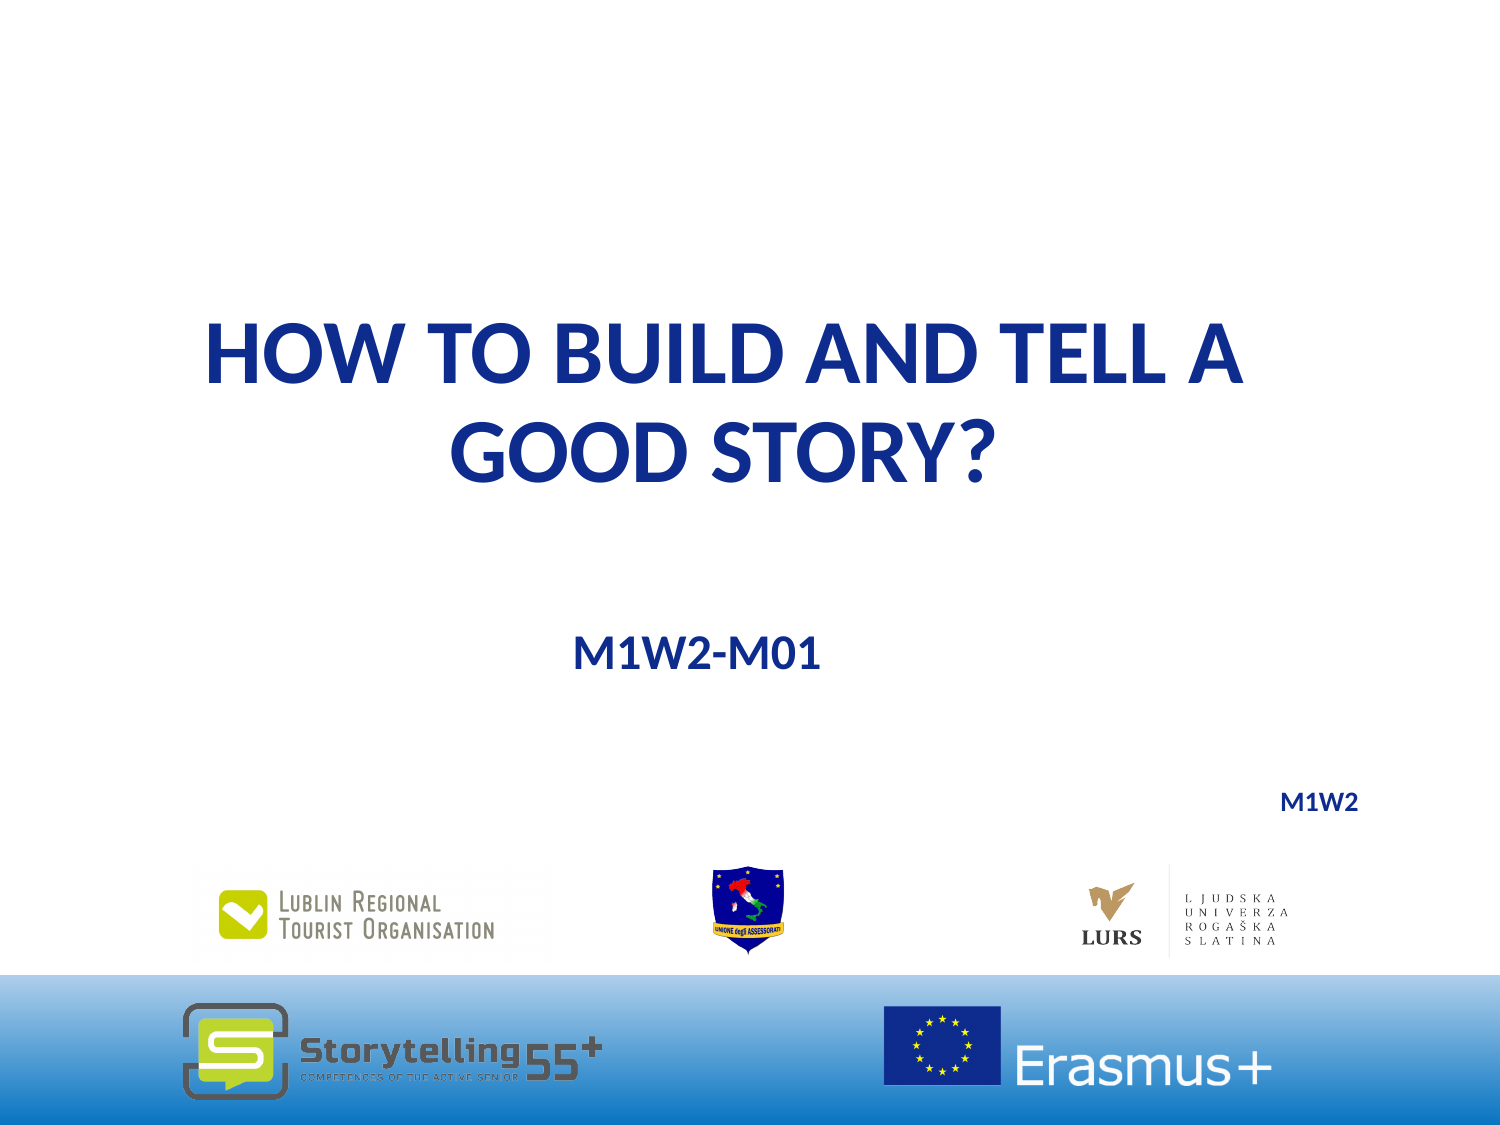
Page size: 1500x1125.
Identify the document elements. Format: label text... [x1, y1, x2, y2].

picture [698, 861, 802, 959]
picture [192, 863, 559, 966]
text_box M1W2 [1172, 777, 1467, 823]
subtitle M1W2-M01 [99, 623, 1294, 763]
picture [183, 1004, 602, 1100]
text_box [0, 857, 1500, 1125]
picture [1082, 864, 1288, 958]
picture [861, 983, 1294, 1108]
title HOW TO BUILD AND TELL A GOOD STORY? [162, 296, 1288, 487]
